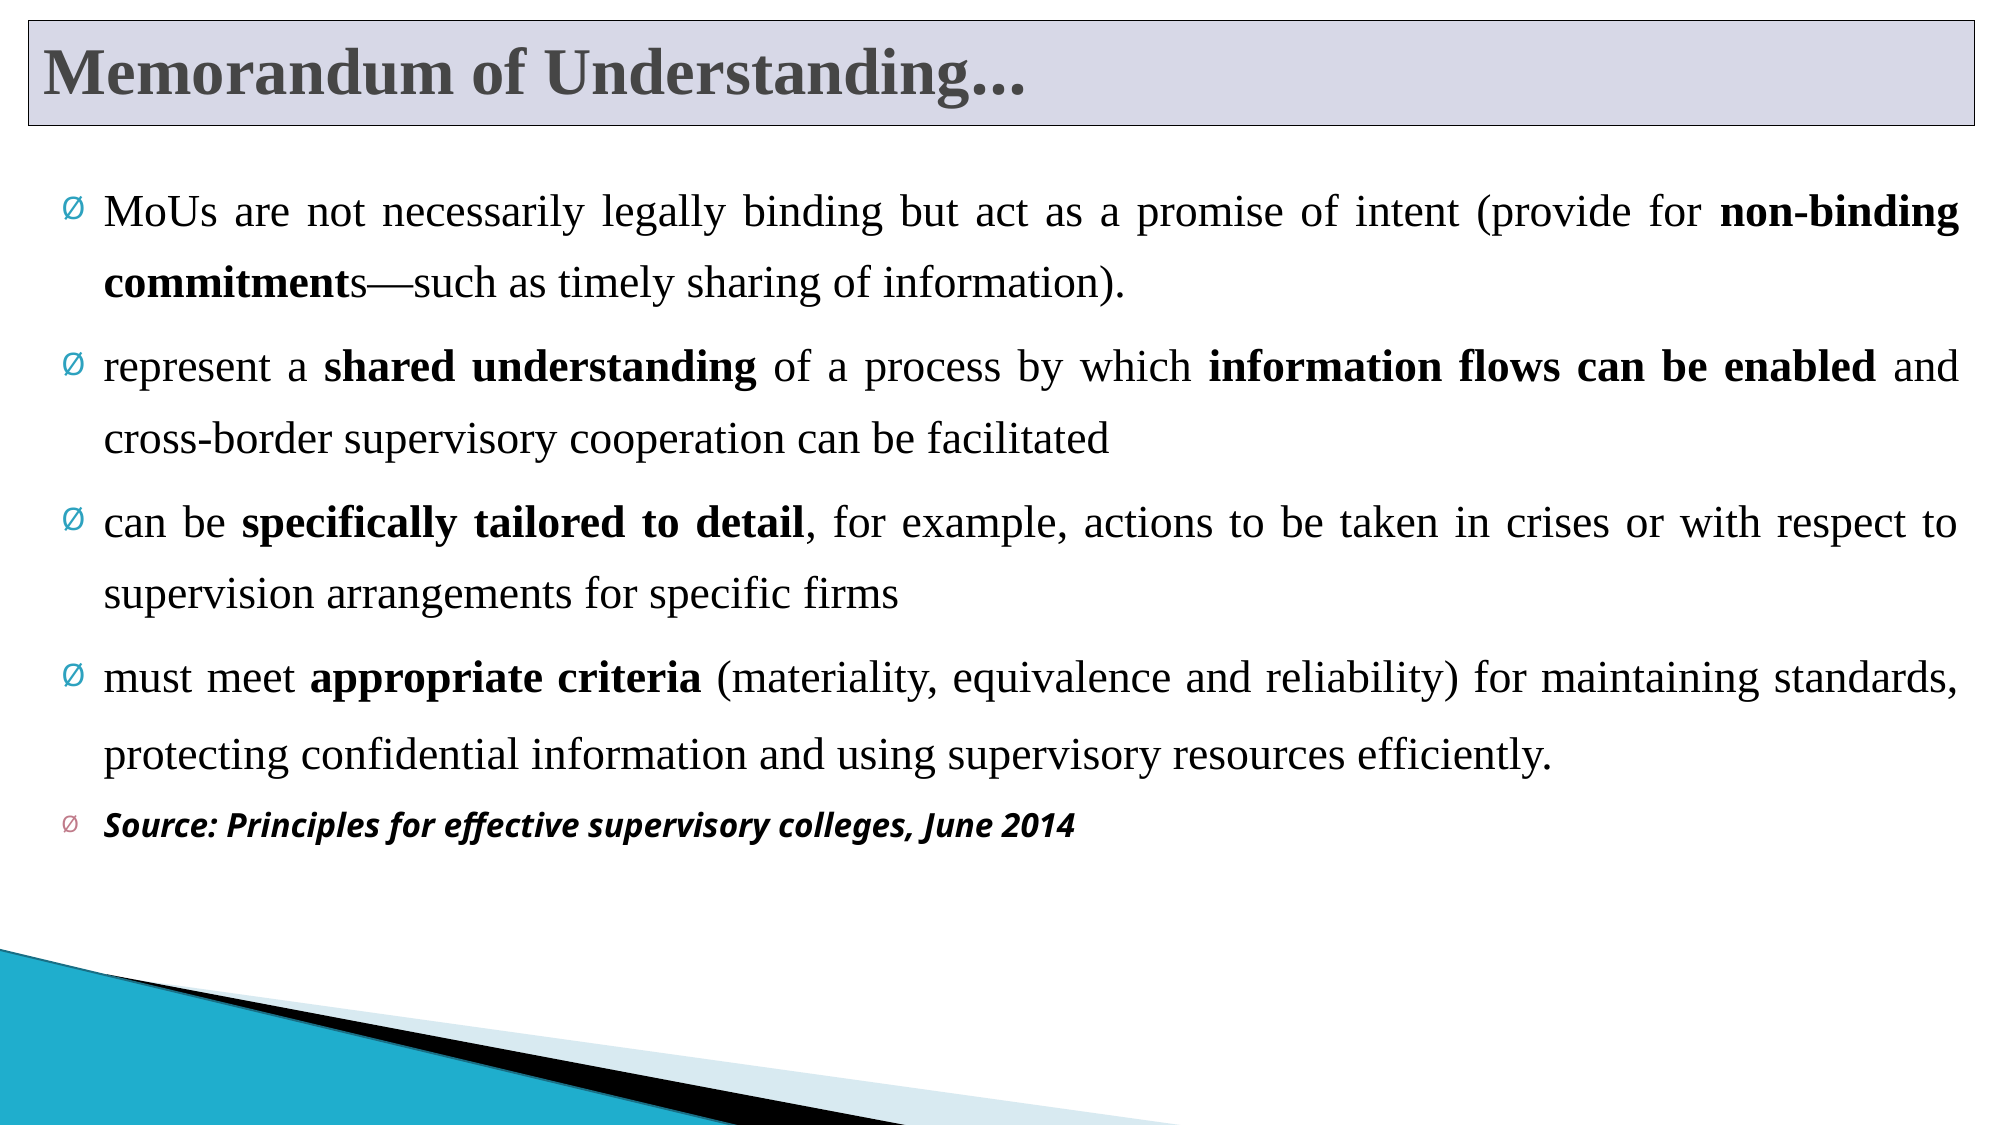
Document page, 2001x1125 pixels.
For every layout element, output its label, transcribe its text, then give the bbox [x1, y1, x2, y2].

list MoUs are not necessarily legally binding but act as a promise of intent (provide for non-binding commitments—such as timely sharing of information). represent a shared understanding of a process by which information flows can be enabled and cross-border supervisory cooperation can be facilitated can be specifically tailored to detail, for example, actions to be taken in crises or with respect to supervision arrangements for specific firms must meet appropriate criteria (materiality, equivalence and reliability) for maintaining standards, protecting confidential information and using supervisory resources efficiently. Source: Principles for effective supervisory colleges, June 2014 [28, 156, 1975, 1086]
title Memorandum of Understanding… [28, 20, 1975, 126]
